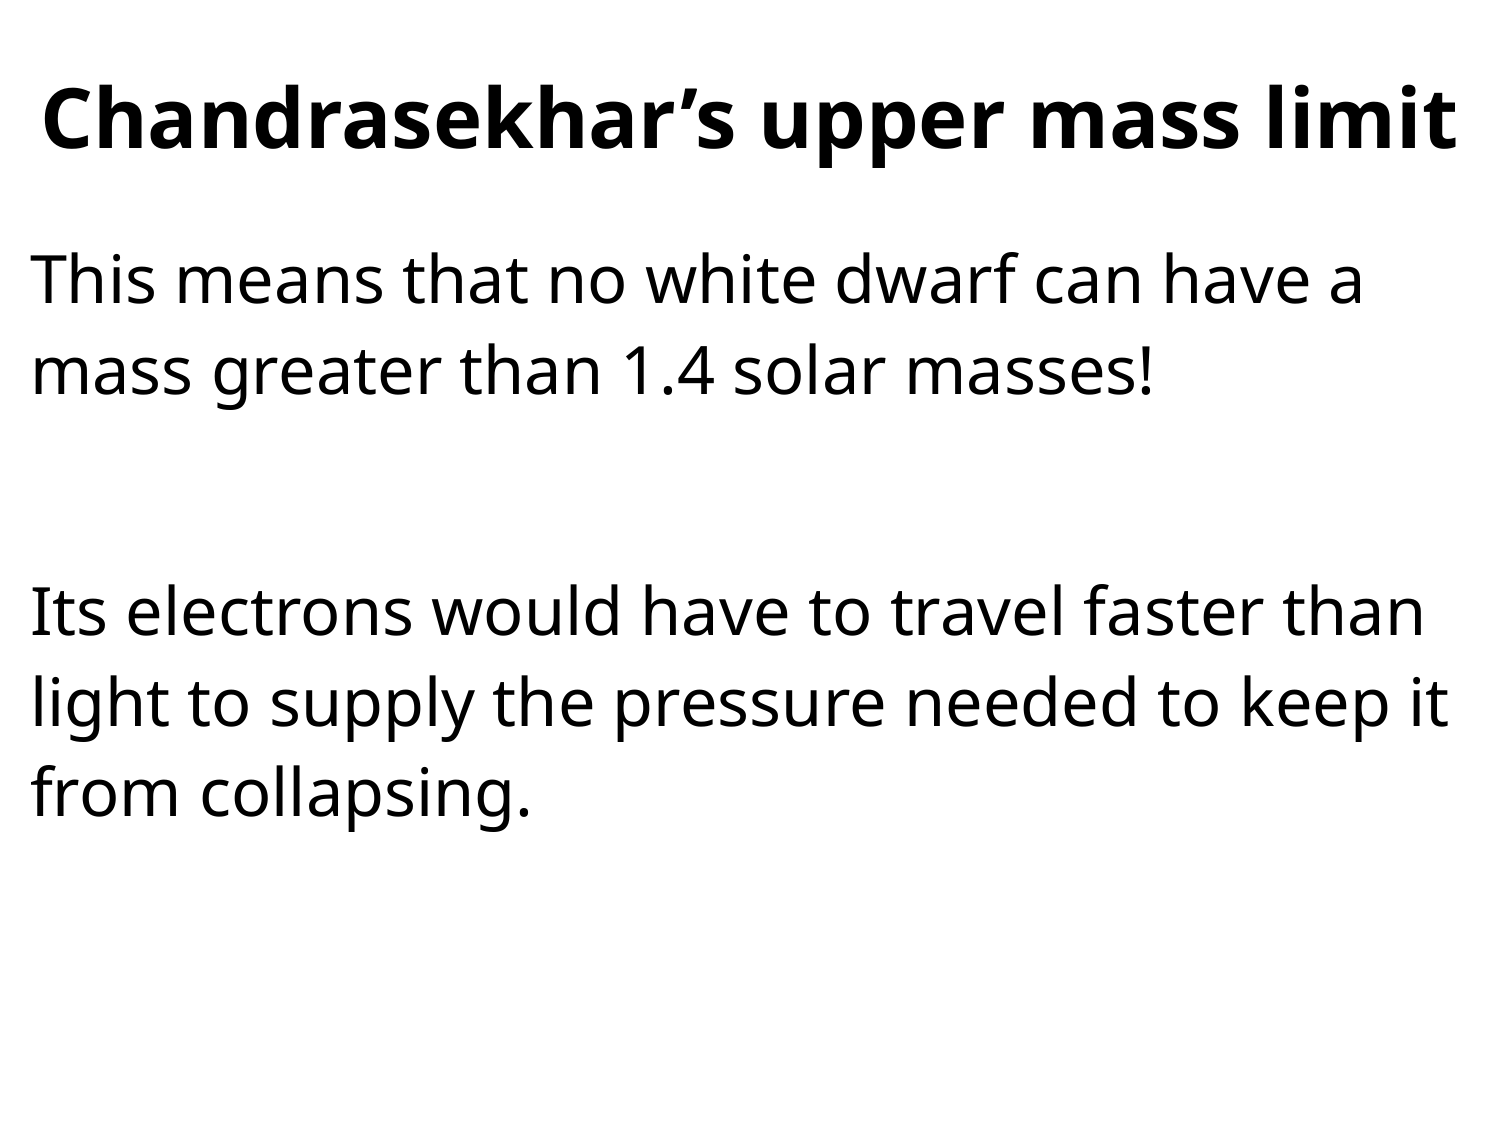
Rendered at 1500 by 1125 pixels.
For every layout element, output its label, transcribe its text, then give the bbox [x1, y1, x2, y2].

title Chandrasekhar’s upper mass limit [30, 67, 1471, 165]
list This means that no white dwarf can have a mass greater than 1.4 solar masses! Its electrons would have to travel faster than light to supply the pressure needed to keep it from collapsing. [30, 232, 1471, 1096]
